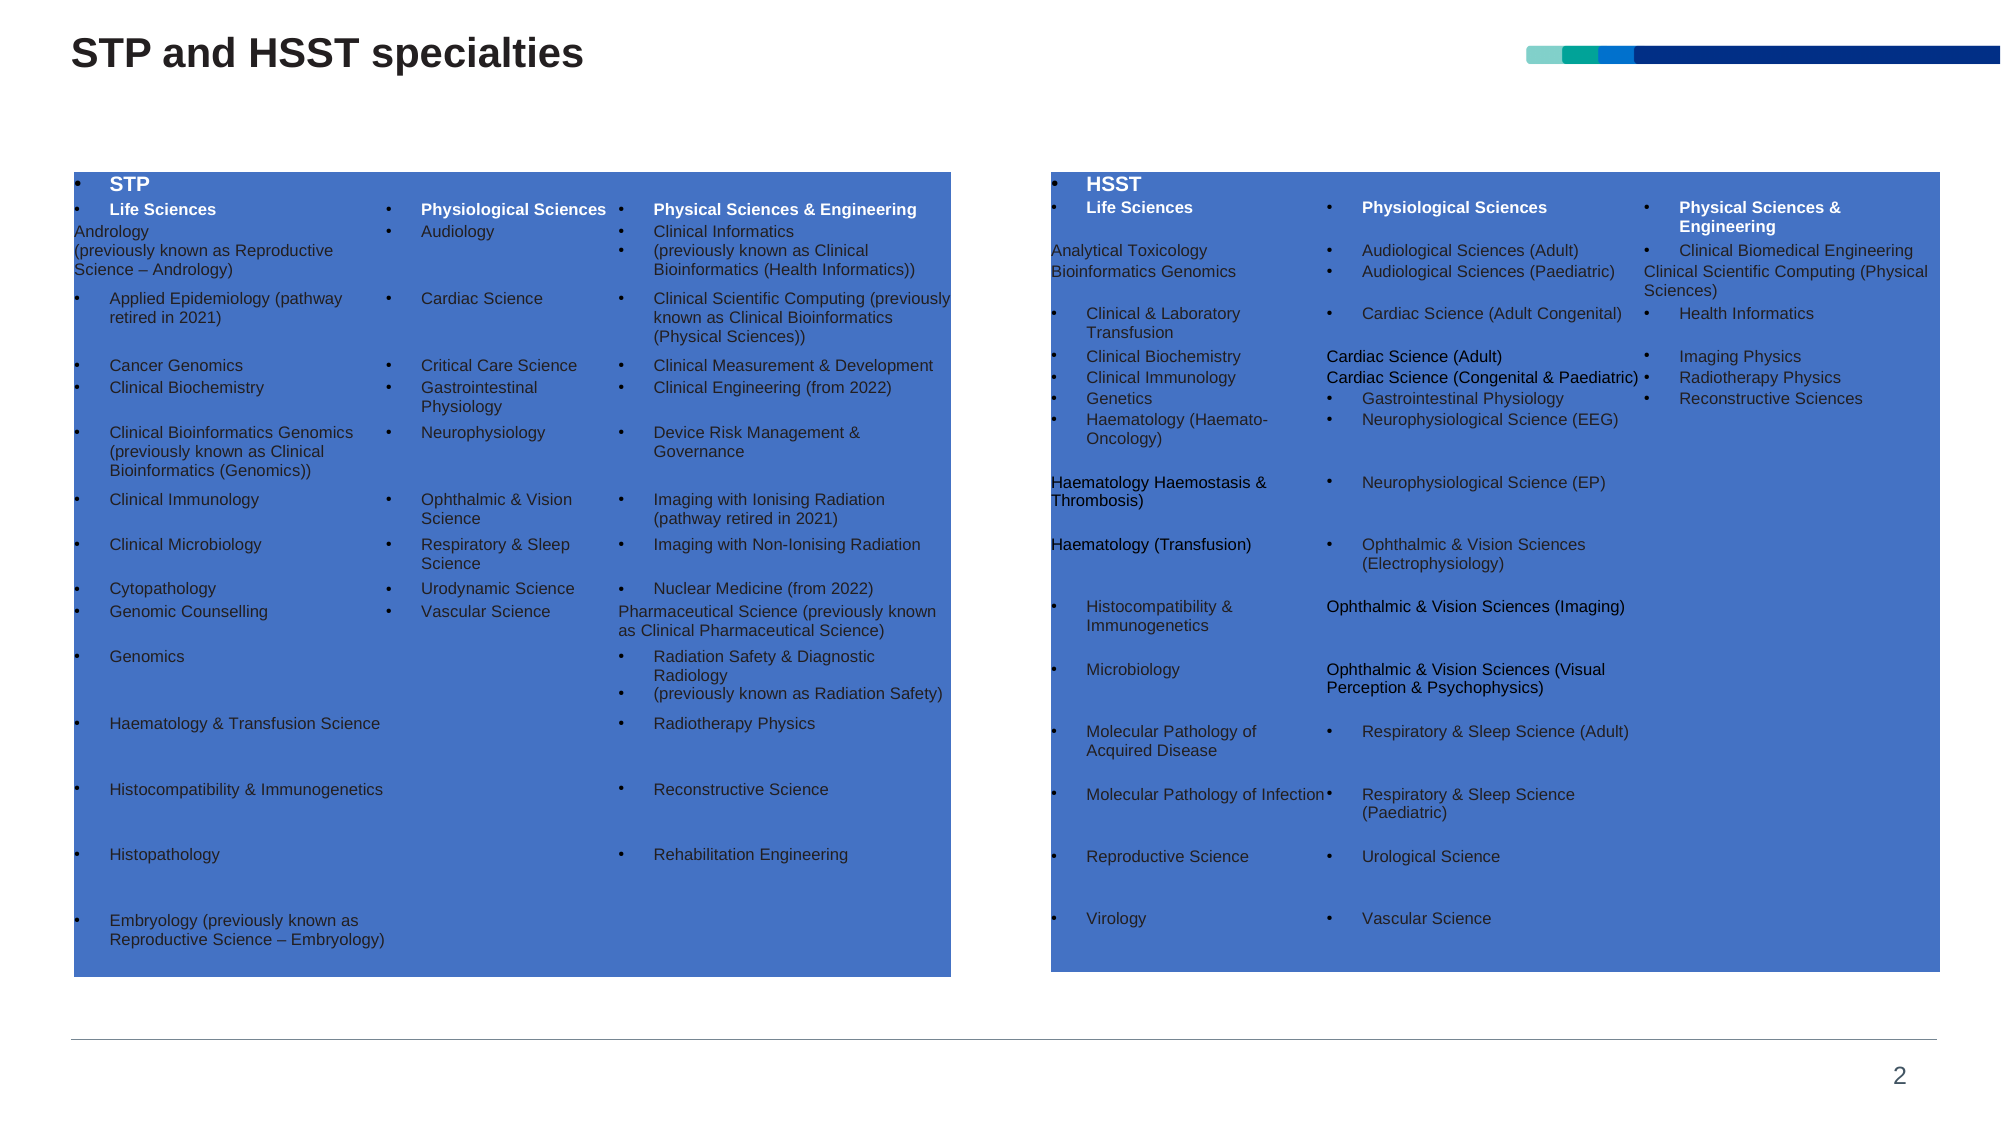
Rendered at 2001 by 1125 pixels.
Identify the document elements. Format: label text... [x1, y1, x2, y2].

table_cell Respiratory & Sleep Science (Adult) [1327, 722, 1644, 785]
table_cell [1644, 909, 1940, 972]
table_cell Gastrointestinal Physiology [386, 379, 618, 423]
table_cell Clinical Biochemistry [1051, 347, 1327, 368]
table_cell Applied Epidemiology (pathway retired in 2021) [74, 289, 386, 356]
table_cell Virology [1051, 909, 1327, 972]
table_cell Microbiology [1051, 660, 1327, 722]
table_cell Life Sciences [74, 200, 386, 222]
table_cell Reconstructive Sciences [1644, 389, 1940, 410]
table_cell Cytopathology [74, 580, 386, 602]
table_cell Clinical Immunology [74, 490, 386, 535]
table_cell Clinical Measurement & Development [618, 356, 951, 379]
table_cell Health Informatics [1644, 304, 1940, 347]
table_cell [386, 714, 618, 780]
table_cell [1644, 473, 1940, 535]
table_cell Respiratory & Sleep Science (Paediatric) [1327, 785, 1644, 847]
table_cell [1644, 410, 1940, 473]
table_cell Genomic Counselling [74, 602, 386, 647]
table_cell Urodynamic Science [386, 580, 618, 602]
table_cell [386, 845, 618, 911]
table_cell Histocompatibility & Immunogenetics [1051, 598, 1327, 660]
table_cell [1644, 785, 1940, 847]
table_cell Neurophysiology [386, 423, 618, 490]
table_cell Clinical Immunology [1051, 368, 1327, 389]
table_cell Physical Sciences & Engineering [618, 200, 951, 222]
table_cell Radiation Safety & Diagnostic Radiology (previously known as Radiation Safety) [618, 647, 951, 714]
table_header STP [74, 172, 951, 200]
table_cell Genomics [74, 647, 386, 714]
table_cell Device Risk Management & Governance [618, 423, 951, 490]
table_cell Cardiac Science (Adult Congenital) [1327, 304, 1644, 347]
table_cell Haematology Haemostasis & Thrombosis) [1051, 473, 1327, 535]
table_cell Vascular Science [1327, 909, 1644, 972]
table_cell [1644, 598, 1940, 660]
table_cell Cardiac Science [386, 289, 618, 356]
table_cell [1644, 535, 1940, 598]
table_cell Cancer Genomics [74, 356, 386, 379]
table_cell Andrology (previously known as Reproductive Science – Andrology) [74, 222, 386, 289]
table_cell Clinical Biochemistry [74, 379, 386, 423]
table_cell Rehabilitation Engineering [618, 845, 951, 911]
table_cell Respiratory & Sleep Science [386, 535, 618, 580]
table_cell Clinical Scientific Computing (Physical Sciences) [1644, 262, 1940, 304]
table_cell Physiological Sciences [1327, 198, 1644, 241]
table_cell [1644, 847, 1940, 909]
table_cell Molecular Pathology of Infection [1051, 785, 1327, 847]
table_cell [618, 911, 951, 977]
table_cell Audiology [386, 222, 618, 289]
table_cell Ophthalmic & Vision Sciences (Electrophysiology) [1327, 535, 1644, 598]
table_cell Haematology & Transfusion Science [74, 714, 386, 780]
table_cell Imaging Physics [1644, 347, 1940, 368]
table_cell Clinical Biomedical Engineering [1644, 241, 1940, 262]
table_cell Imaging with Non-Ionising Radiation [618, 535, 951, 580]
table_cell Neurophysiological Science (EP) [1327, 473, 1644, 535]
table_cell [386, 780, 618, 845]
table_cell [1644, 660, 1940, 722]
table_cell Haematology (Transfusion) [1051, 535, 1327, 598]
table_cell Clinical Engineering (from 2022) [618, 379, 951, 423]
table_cell Clinical Informatics (previously known as Clinical Bioinformatics (Health Informatics)) [618, 222, 951, 289]
table_cell Cardiac Science (Adult) [1327, 347, 1644, 368]
table_cell Gastrointestinal Physiology [1327, 389, 1644, 410]
table_cell Reconstructive Science [618, 780, 951, 845]
table_cell Radiotherapy Physics [618, 714, 951, 780]
table_cell [386, 647, 618, 714]
table_cell Analytical Toxicology [1051, 241, 1327, 262]
table_cell Imaging with Ionising Radiation (pathway retired in 2021) [618, 490, 951, 535]
table_cell Clinical Scientific Computing (previously known as Clinical Bioinformatics (Physical Sciences)) [618, 289, 951, 356]
table_cell Ophthalmic & Vision Sciences (Visual Perception & Psychophysics) [1327, 660, 1644, 722]
table_cell Vascular Science [386, 602, 618, 647]
table_cell Ophthalmic & Vision Science [386, 490, 618, 535]
title STP and HSST specialties [70, 32, 1513, 79]
table_cell Histocompatibility & Immunogenetics [74, 780, 386, 845]
table_cell Physical Sciences & Engineering [1644, 198, 1940, 241]
table_cell Clinical Bioinformatics Genomics (previously known as Clinical Bioinformatics (Genomics)) [74, 423, 386, 490]
table_cell Physiological Sciences [386, 200, 618, 222]
table_cell Nuclear Medicine (from 2022) [618, 580, 951, 602]
table_cell Radiotherapy Physics [1644, 368, 1940, 389]
table_cell Haematology (Haemato-Oncology) [1051, 410, 1327, 473]
table_cell Molecular Pathology of Acquired Disease [1051, 722, 1327, 785]
table_cell Pharmaceutical Science (previously known as Clinical Pharmaceutical Science) [618, 602, 951, 647]
table_cell [386, 911, 618, 977]
table_cell Audiological Sciences (Paediatric) [1327, 262, 1644, 304]
table_cell Neurophysiological Science (EEG) [1327, 410, 1644, 473]
table_cell Reproductive Science [1051, 847, 1327, 909]
table_cell Cardiac Science (Congenital & Paediatric) [1327, 368, 1644, 389]
table_cell Clinical & Laboratory Transfusion [1051, 304, 1327, 347]
table_header HSST [1051, 172, 1940, 198]
table_cell Bioinformatics Genomics [1051, 262, 1327, 304]
table_cell [1644, 722, 1940, 785]
table_cell Life Sciences [1051, 198, 1327, 241]
table_cell Audiological Sciences (Adult) [1327, 241, 1644, 262]
table_cell Embryology (previously known as Reproductive Science – Embryology) [74, 911, 386, 977]
table_cell Critical Care Science [386, 356, 618, 379]
table_cell Urological Science [1327, 847, 1644, 909]
table_cell Histopathology [74, 845, 386, 911]
table_cell Ophthalmic & Vision Sciences (Imaging) [1327, 598, 1644, 660]
table_cell Genetics [1051, 389, 1327, 410]
table_cell Clinical Microbiology [74, 535, 386, 580]
